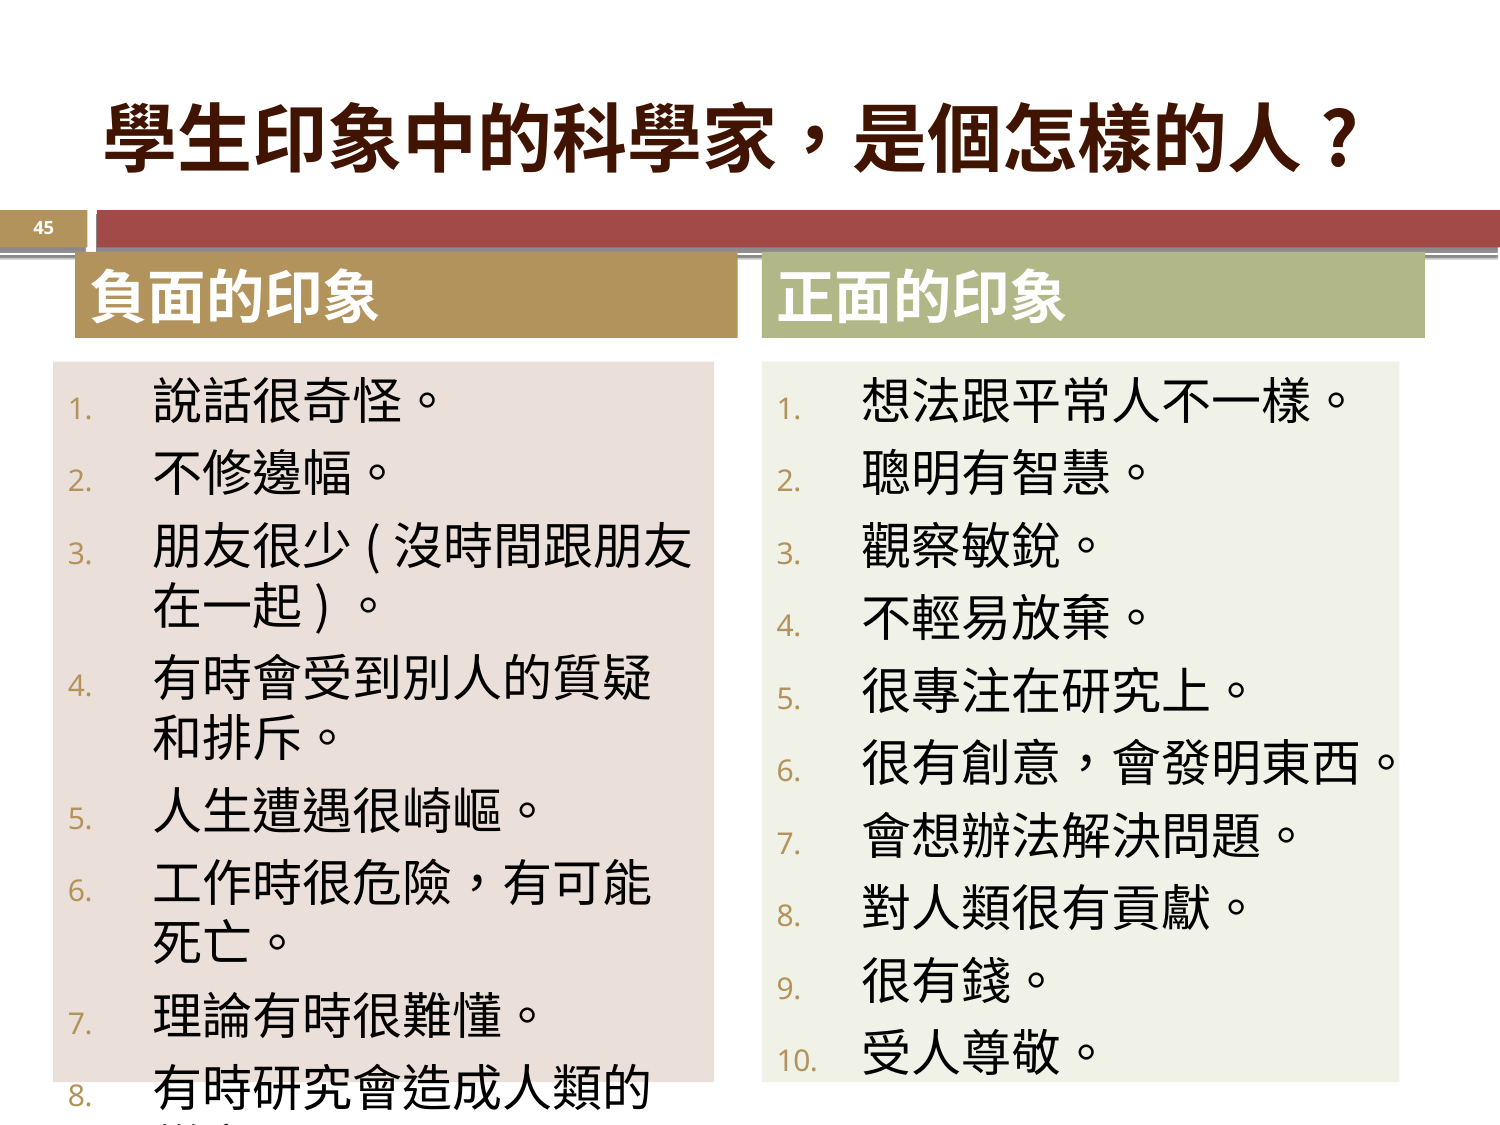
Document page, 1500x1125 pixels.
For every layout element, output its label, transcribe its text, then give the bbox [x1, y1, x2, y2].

list 想法跟平常人不一樣。 聰明有智慧。 觀察敏銳。 不輕易放棄。 很專注在研究上。 很有創意，會發明東西。 會想辦法解決問題。 對人類很有貢獻。 很有錢。 受人尊敬。 [761, 361, 1400, 1083]
list 說話很奇怪。 不修邊幅。 朋友很少(沒時間跟朋友在一起)。 有時會受到別人的質疑和排斥。 人生遭遇很崎嶇。 工作時很危險，有可能死亡。 理論有時很難懂。 有時研究會造成人類的災害。 [53, 361, 715, 1083]
title 學生印象中的科學家，是個怎樣的人? [87, 65, 1425, 209]
slide_number <編號> [0, 208, 88, 249]
list 負面的印象 [75, 251, 738, 338]
list 正面的印象 [761, 251, 1425, 338]
